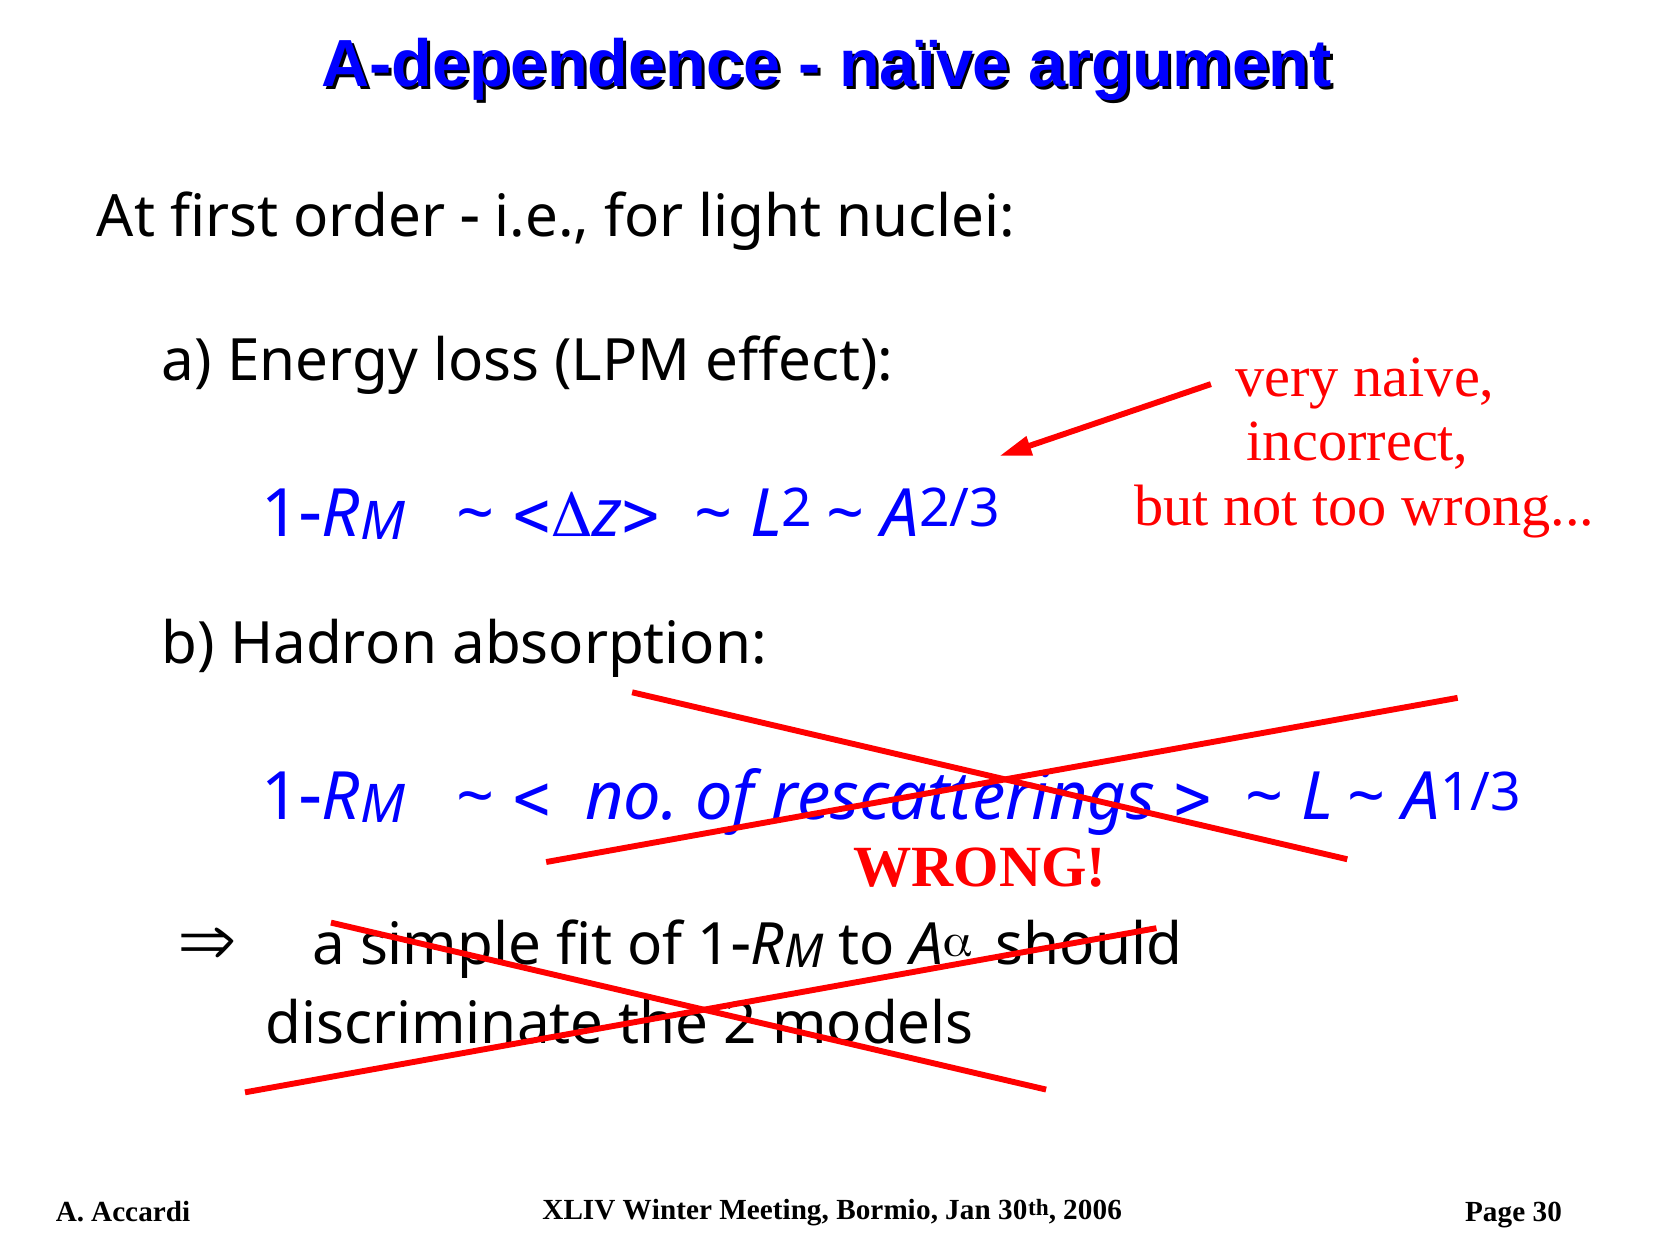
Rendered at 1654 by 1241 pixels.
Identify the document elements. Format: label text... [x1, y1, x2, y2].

text_box A-dependence - naïve argument [29, 23, 1625, 110]
text_box  a simple fit of 1-RM to Aa should discriminate the 2 models [381, 1013, 953, 1072]
text_box Page <number> [1465, 1195, 1654, 1234]
text_box XLIV Winter Meeting, Bormio, Jan 30th, 2006 [542, 1193, 1123, 1233]
text_box b) Hadron absorption: 1-RM ~ < no. of rescatterings > ~ L ~ A1/3 [161, 601, 1557, 862]
text_box very naive, incorrect, but not too wrong... [1134, 343, 1596, 556]
text_box a) Energy loss (LPM effect): 1-RM ~ <Dz> ~ L2 ~ A2/3 [161, 317, 1266, 542]
text_box At first order - i.e., for light nuclei: [96, 173, 1428, 251]
text_box b) Hadron absorption: 1-RM ~ < no. of rescatterings > ~ L ~ A1/3 [569, 783, 1341, 862]
text_box  a simple fit of 1-RM to Aa should discriminate the 2 models [143, 902, 1246, 1072]
text_box A. Accardi [37, 1187, 209, 1241]
text_box WRONG! [853, 834, 1127, 911]
